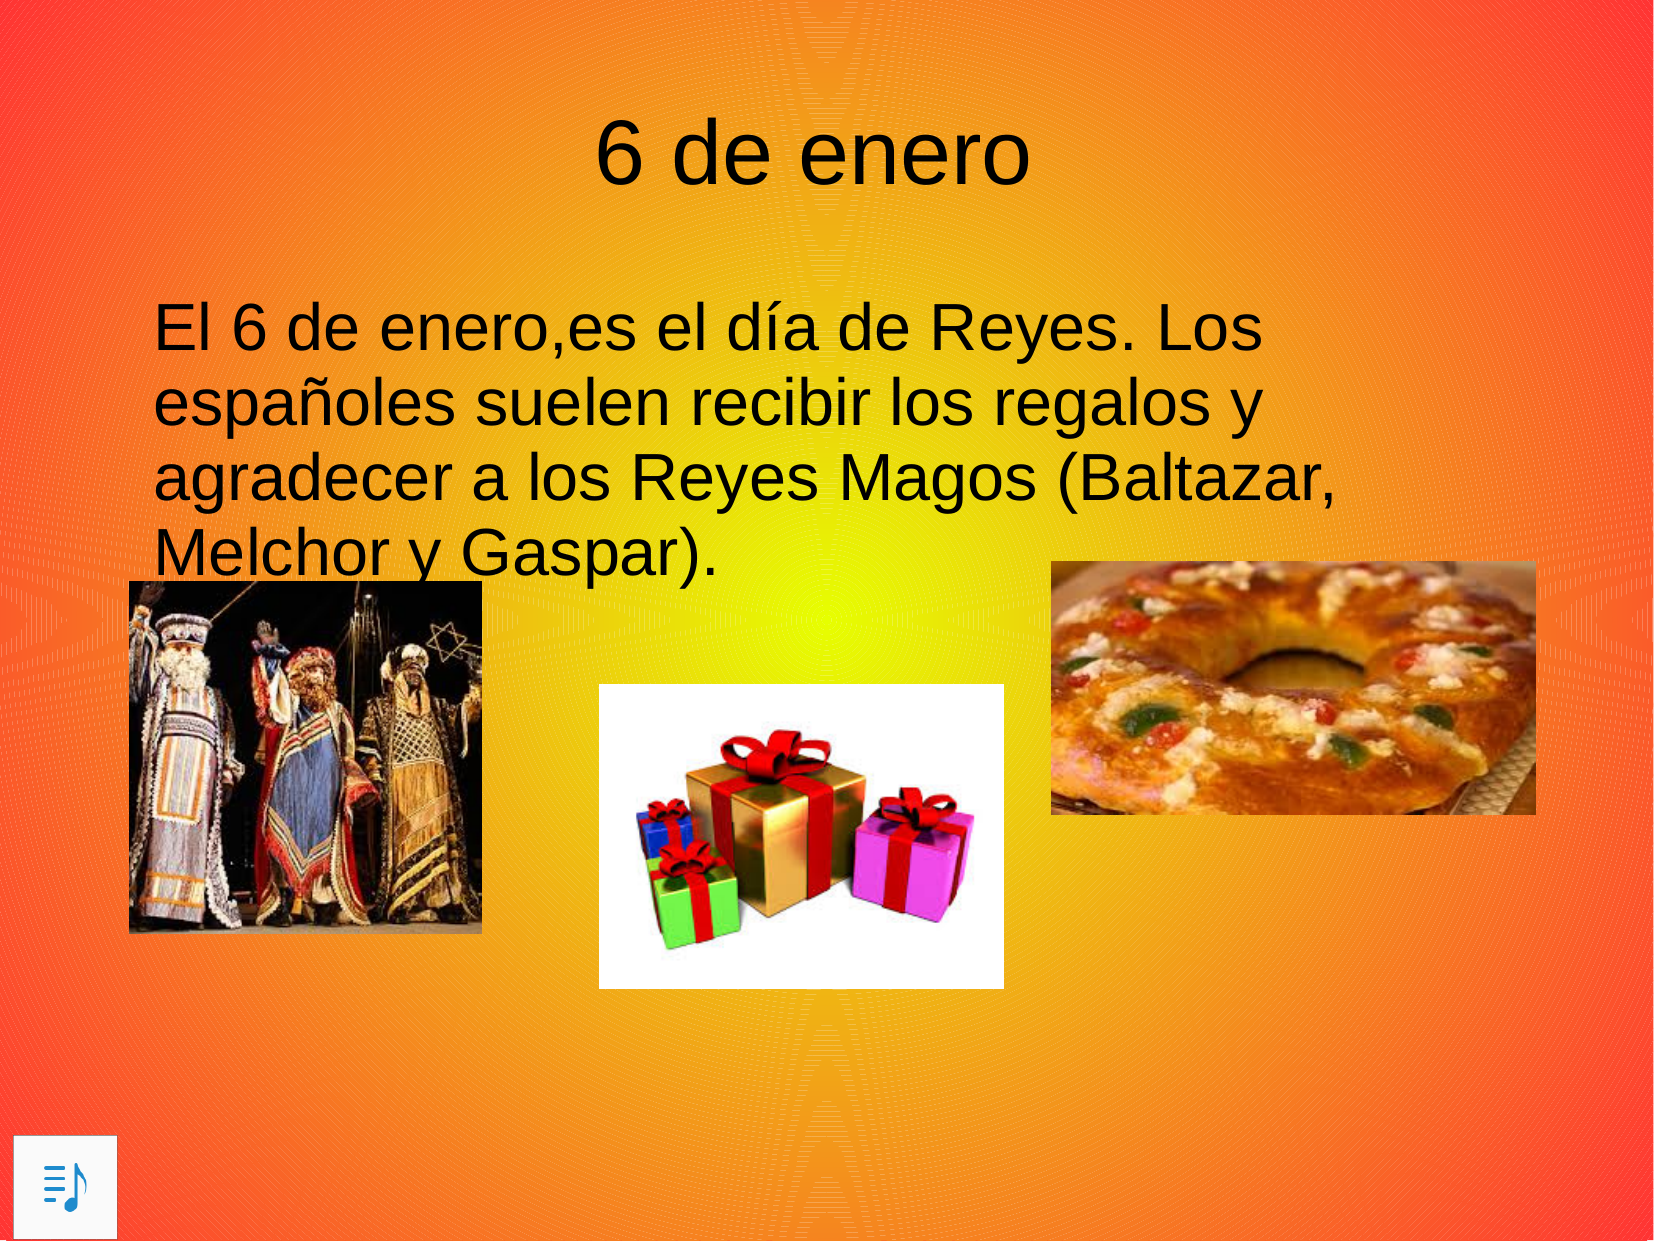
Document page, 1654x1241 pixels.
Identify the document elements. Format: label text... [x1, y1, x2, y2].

picture [1051, 561, 1536, 815]
title 6 de enero [82, 49, 1571, 257]
list El 6 de enero,es el día de Reyes. Los españoles suelen recibir los regalos y agradecer a los Reyes Magos (Baltazar, Melchor y Gaspar). [82, 290, 1571, 1010]
picture [129, 581, 482, 934]
picture [599, 684, 1004, 989]
text_box [11, 1133, 119, 1241]
